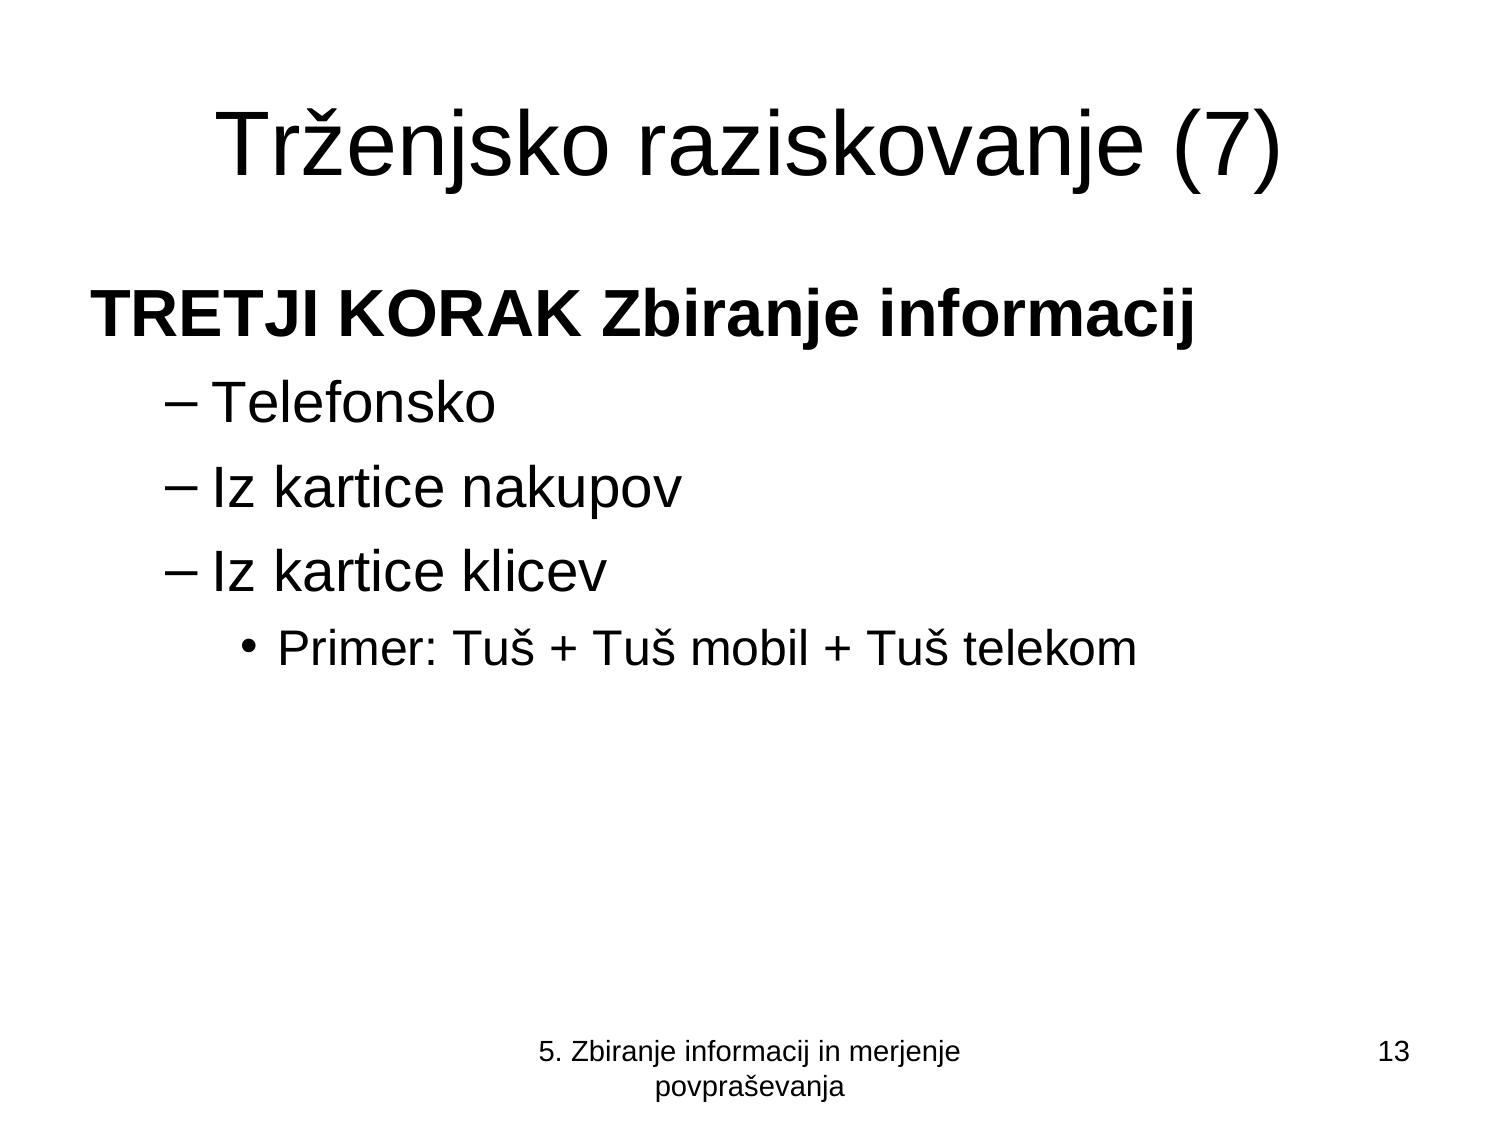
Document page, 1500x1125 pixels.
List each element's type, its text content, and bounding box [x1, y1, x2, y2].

title Trženjsko raziskovanje (7) [75, 45, 1426, 233]
list TRETJI KORAK Zbiranje informacij Telefonsko Iz kartice nakupov Iz kartice klicev Primer: Tuš + Tuš mobil + Tuš telekom [75, 262, 1426, 1006]
text_box 5. Zbiranje informacij in merjenje povpraševanja [512, 1024, 988, 1103]
text_box <number> [1074, 1024, 1426, 1103]
